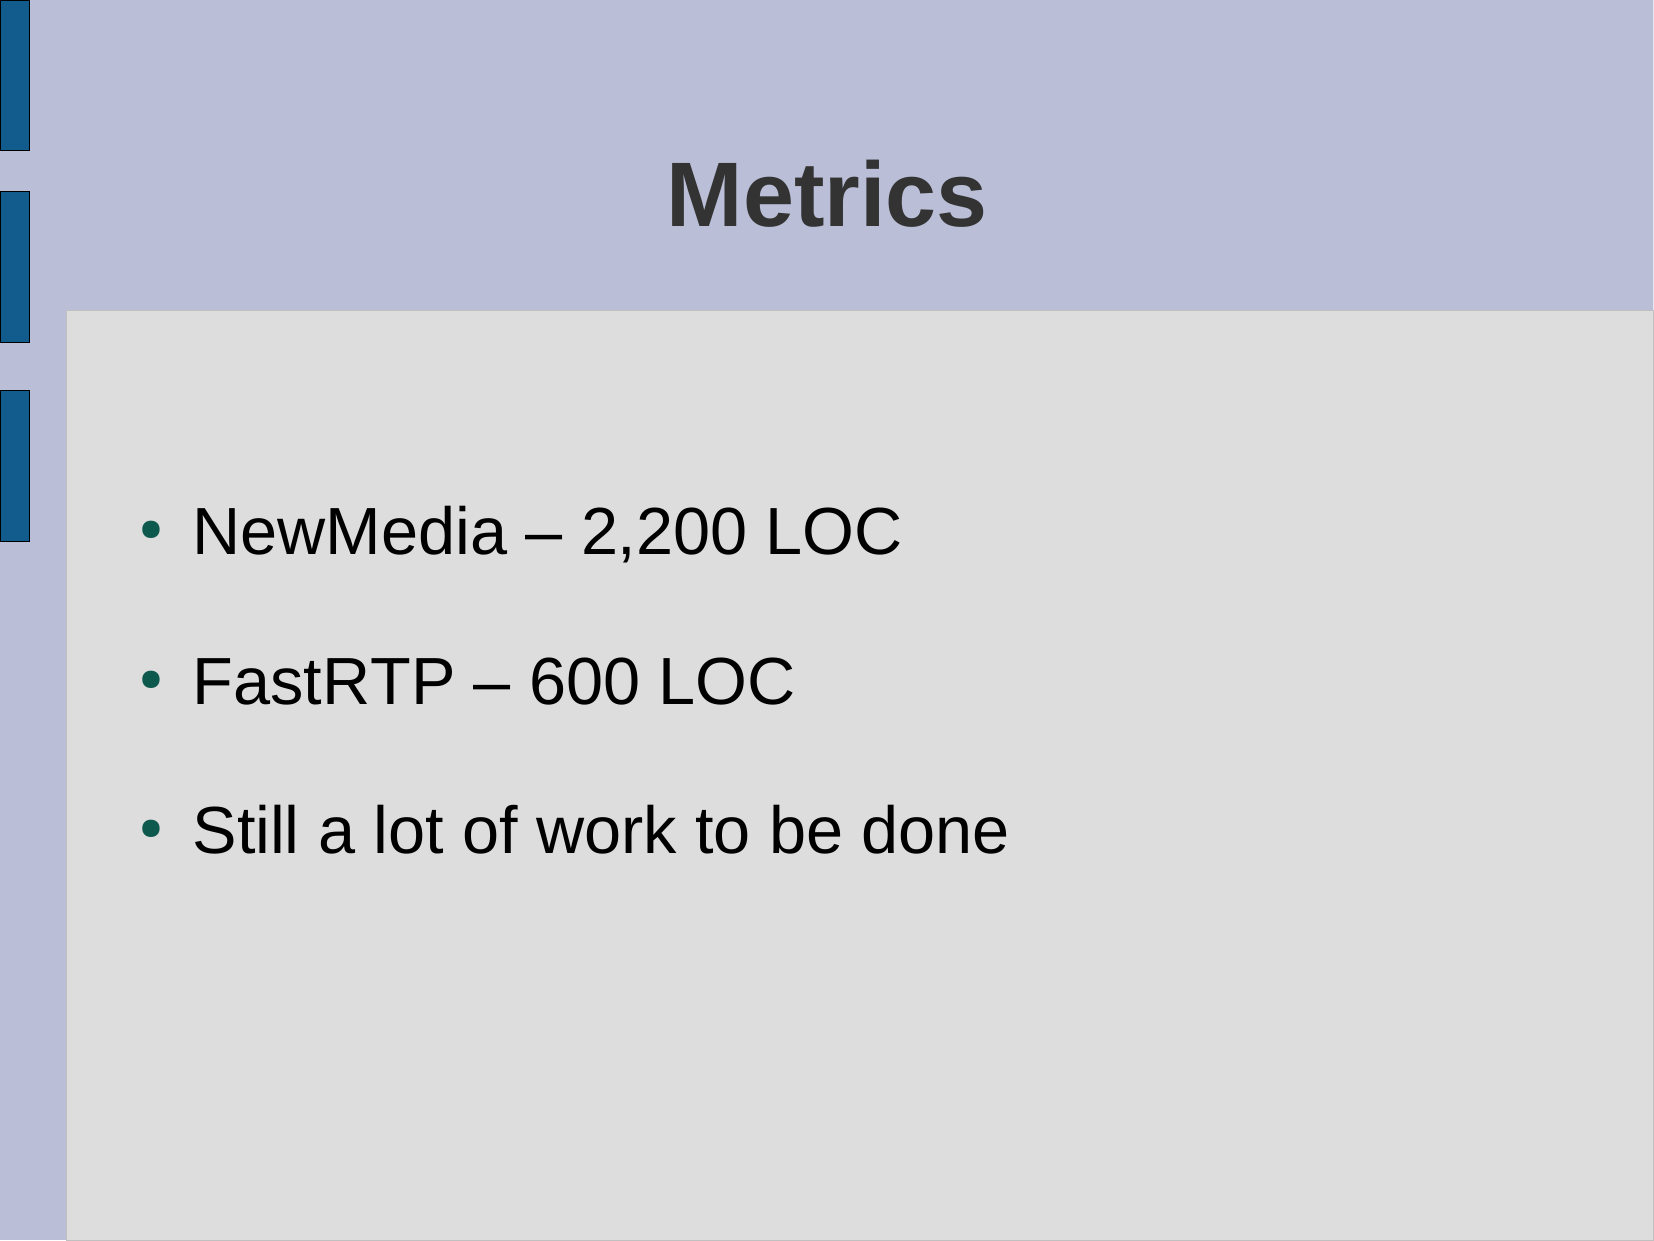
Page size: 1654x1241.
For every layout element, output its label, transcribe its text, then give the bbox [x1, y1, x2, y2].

list NewMedia – 2,200 LOC FastRTP – 600 LOC Still a lot of work to be done [121, 344, 1534, 1149]
title Metrics [121, 98, 1534, 291]
